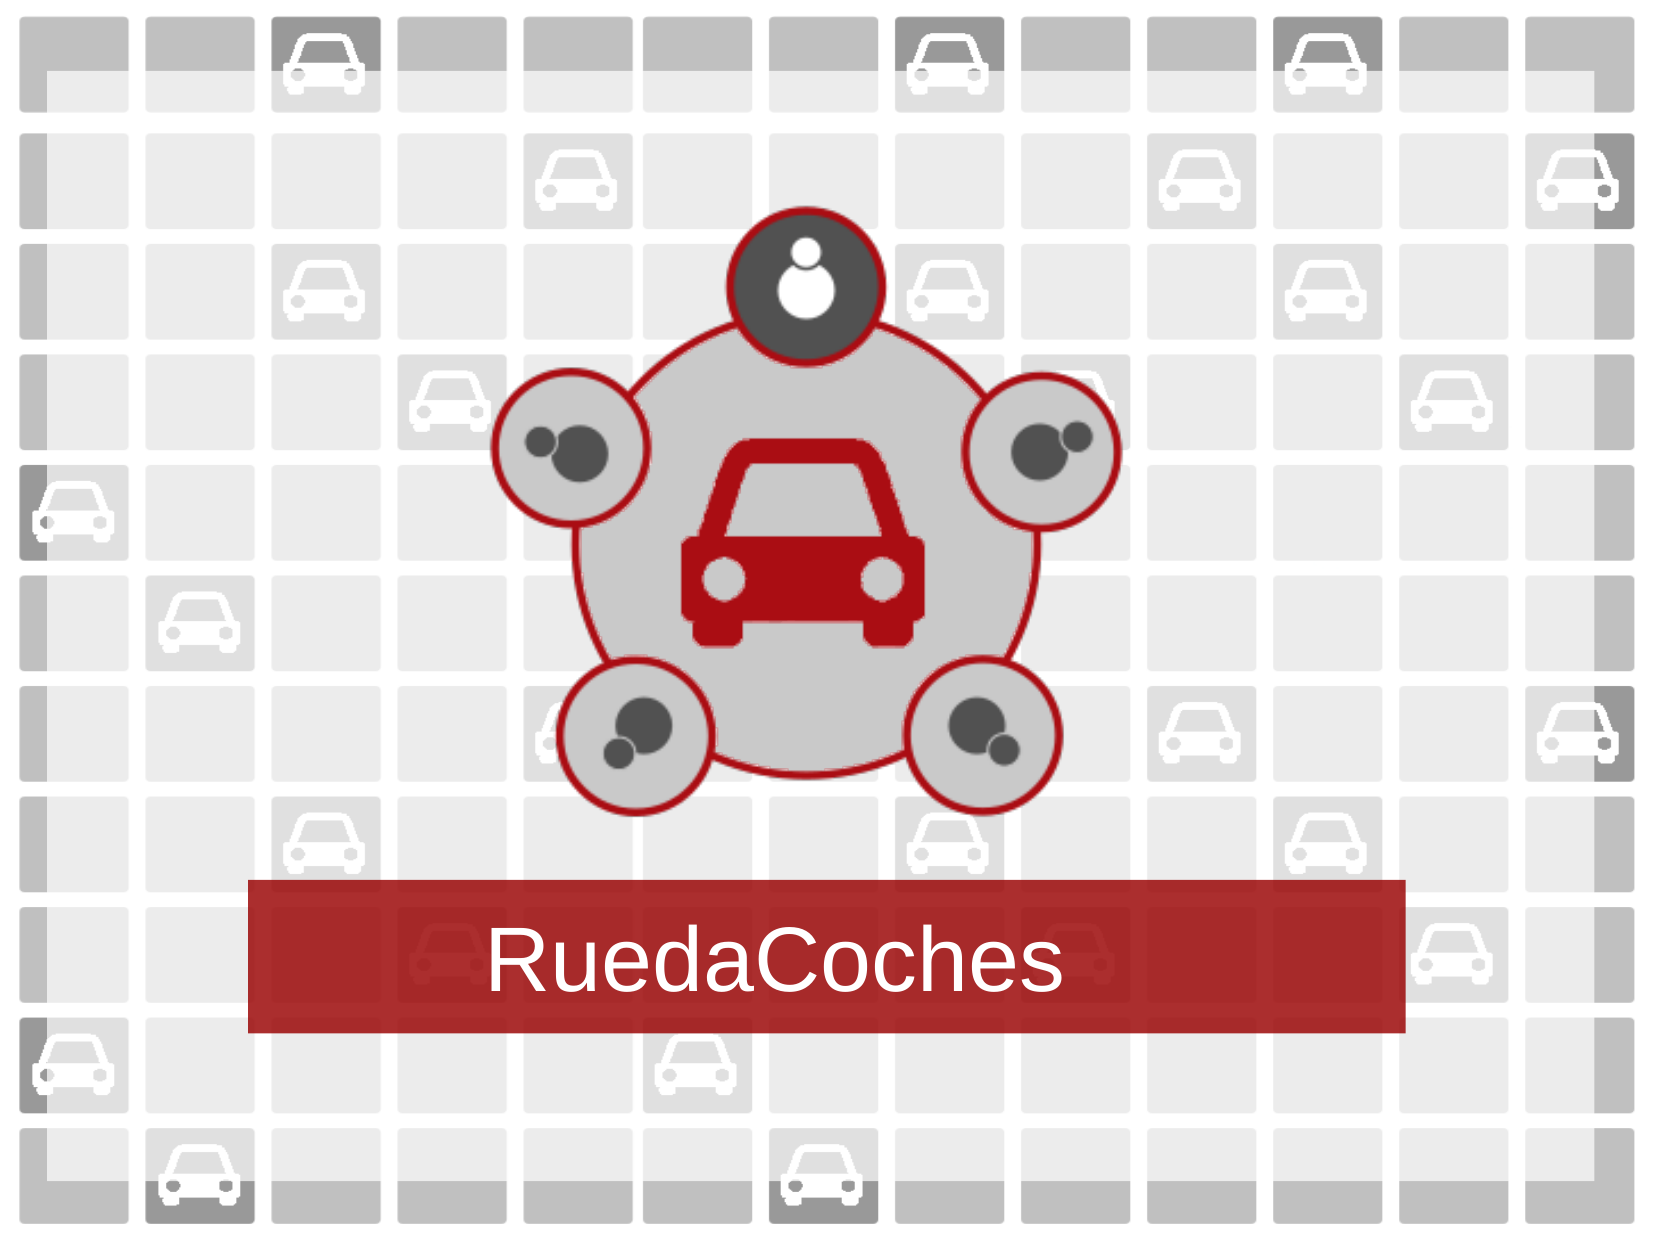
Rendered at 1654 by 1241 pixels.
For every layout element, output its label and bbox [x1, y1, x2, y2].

picture [0, 0, 1654, 1241]
subtitle [82, 343, 1571, 1176]
text_box [47, 70, 1595, 1182]
